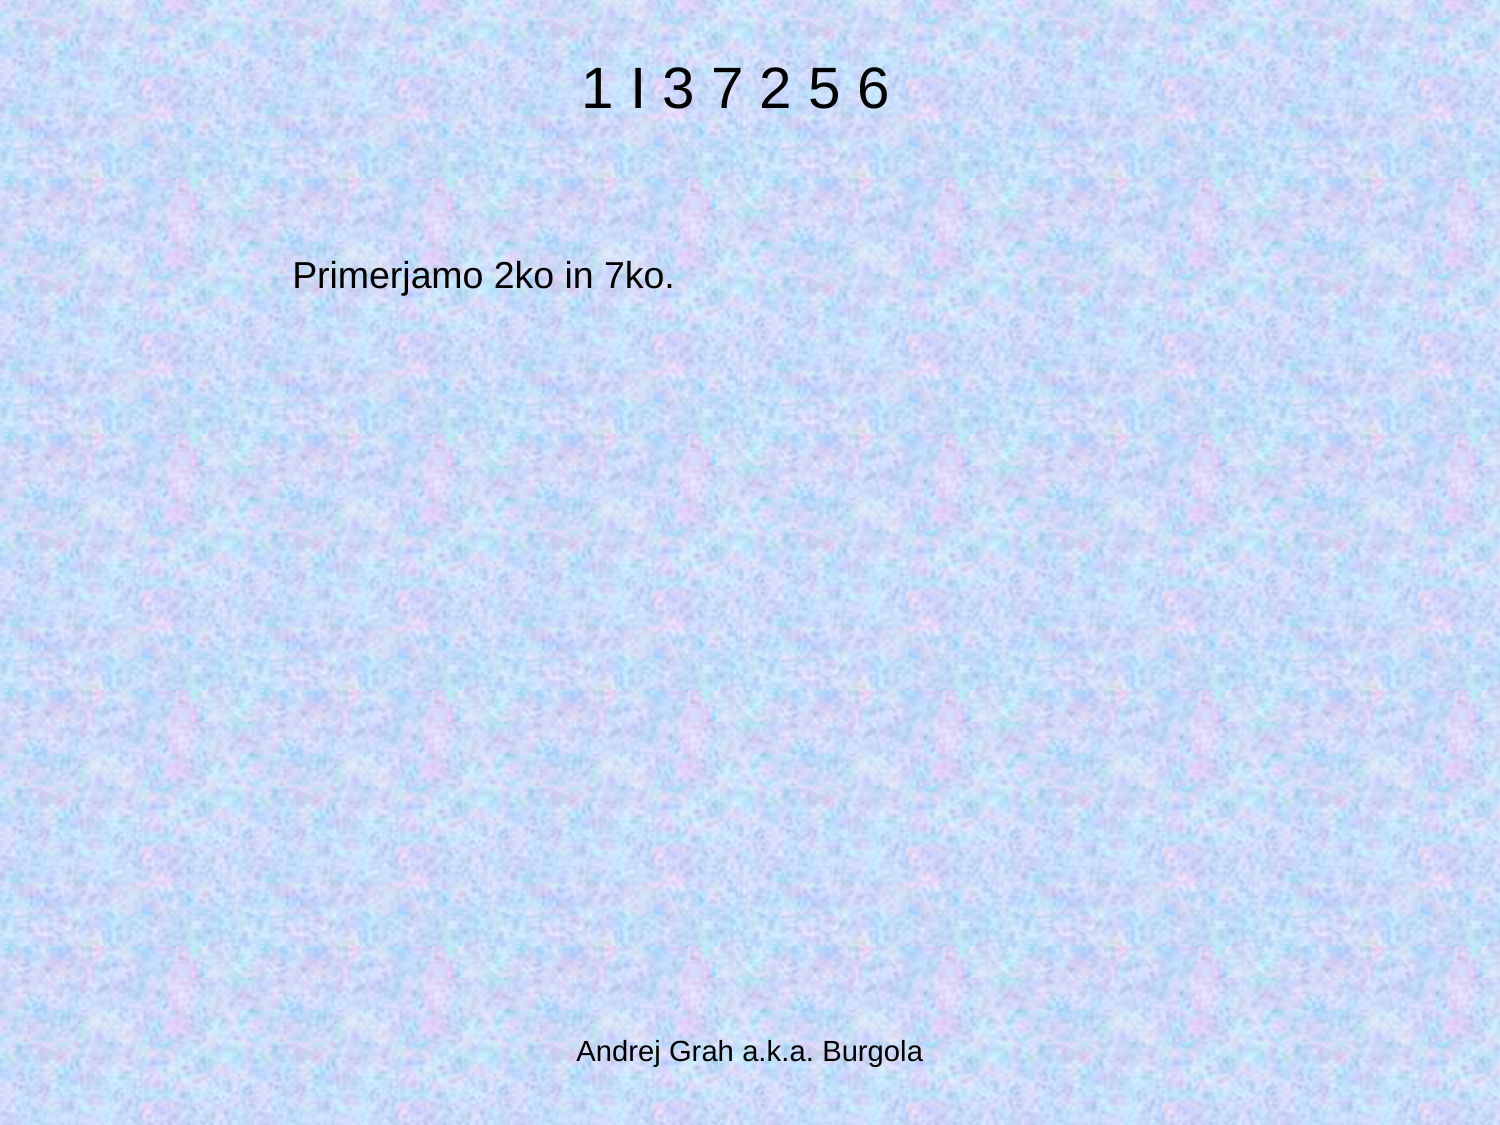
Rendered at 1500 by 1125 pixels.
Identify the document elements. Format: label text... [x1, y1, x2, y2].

text_box Andrej Grah a.k.a. Burgola [512, 1024, 988, 1103]
text_box 1 I 3 7 2 5 6 [265, 42, 1223, 129]
picture [0, 0, 1500, 1125]
text_box Primerjamo 2ko in 7ko. [277, 243, 1294, 304]
